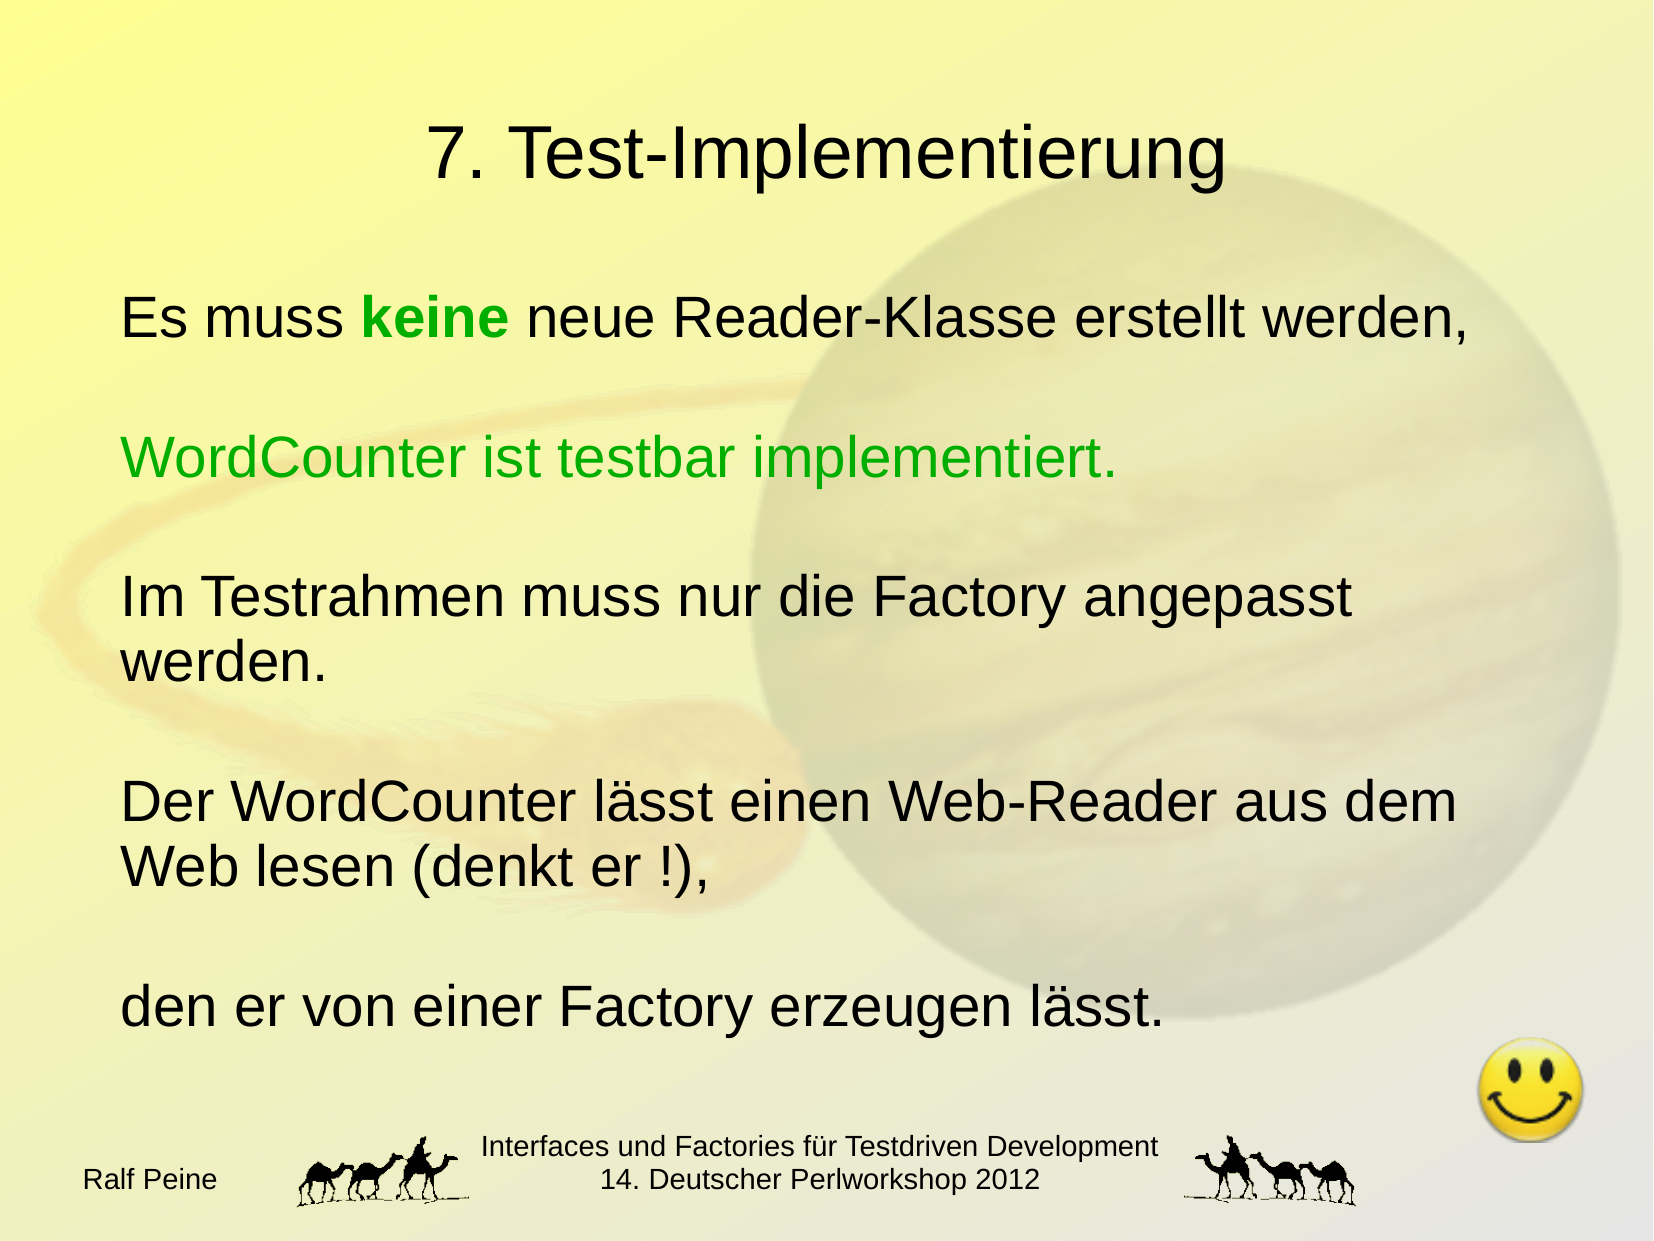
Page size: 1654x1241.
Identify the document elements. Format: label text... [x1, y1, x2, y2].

picture [3, 138, 1654, 1143]
text_box Es muss keine neue Reader-Klasse erstellt werden, WordCounter ist testbar implementiert. Im Testrahmen muss nur die Factory angepasst werden. Der WordCounter lässt einen Web-Reader aus dem Web lesen (denkt er !), den er von einer Factory erzeugen lässt. [106, 277, 1498, 1047]
picture [1184, 1133, 1362, 1213]
title 7. Test-Implementierung [82, 49, 1571, 257]
picture [291, 1134, 469, 1214]
